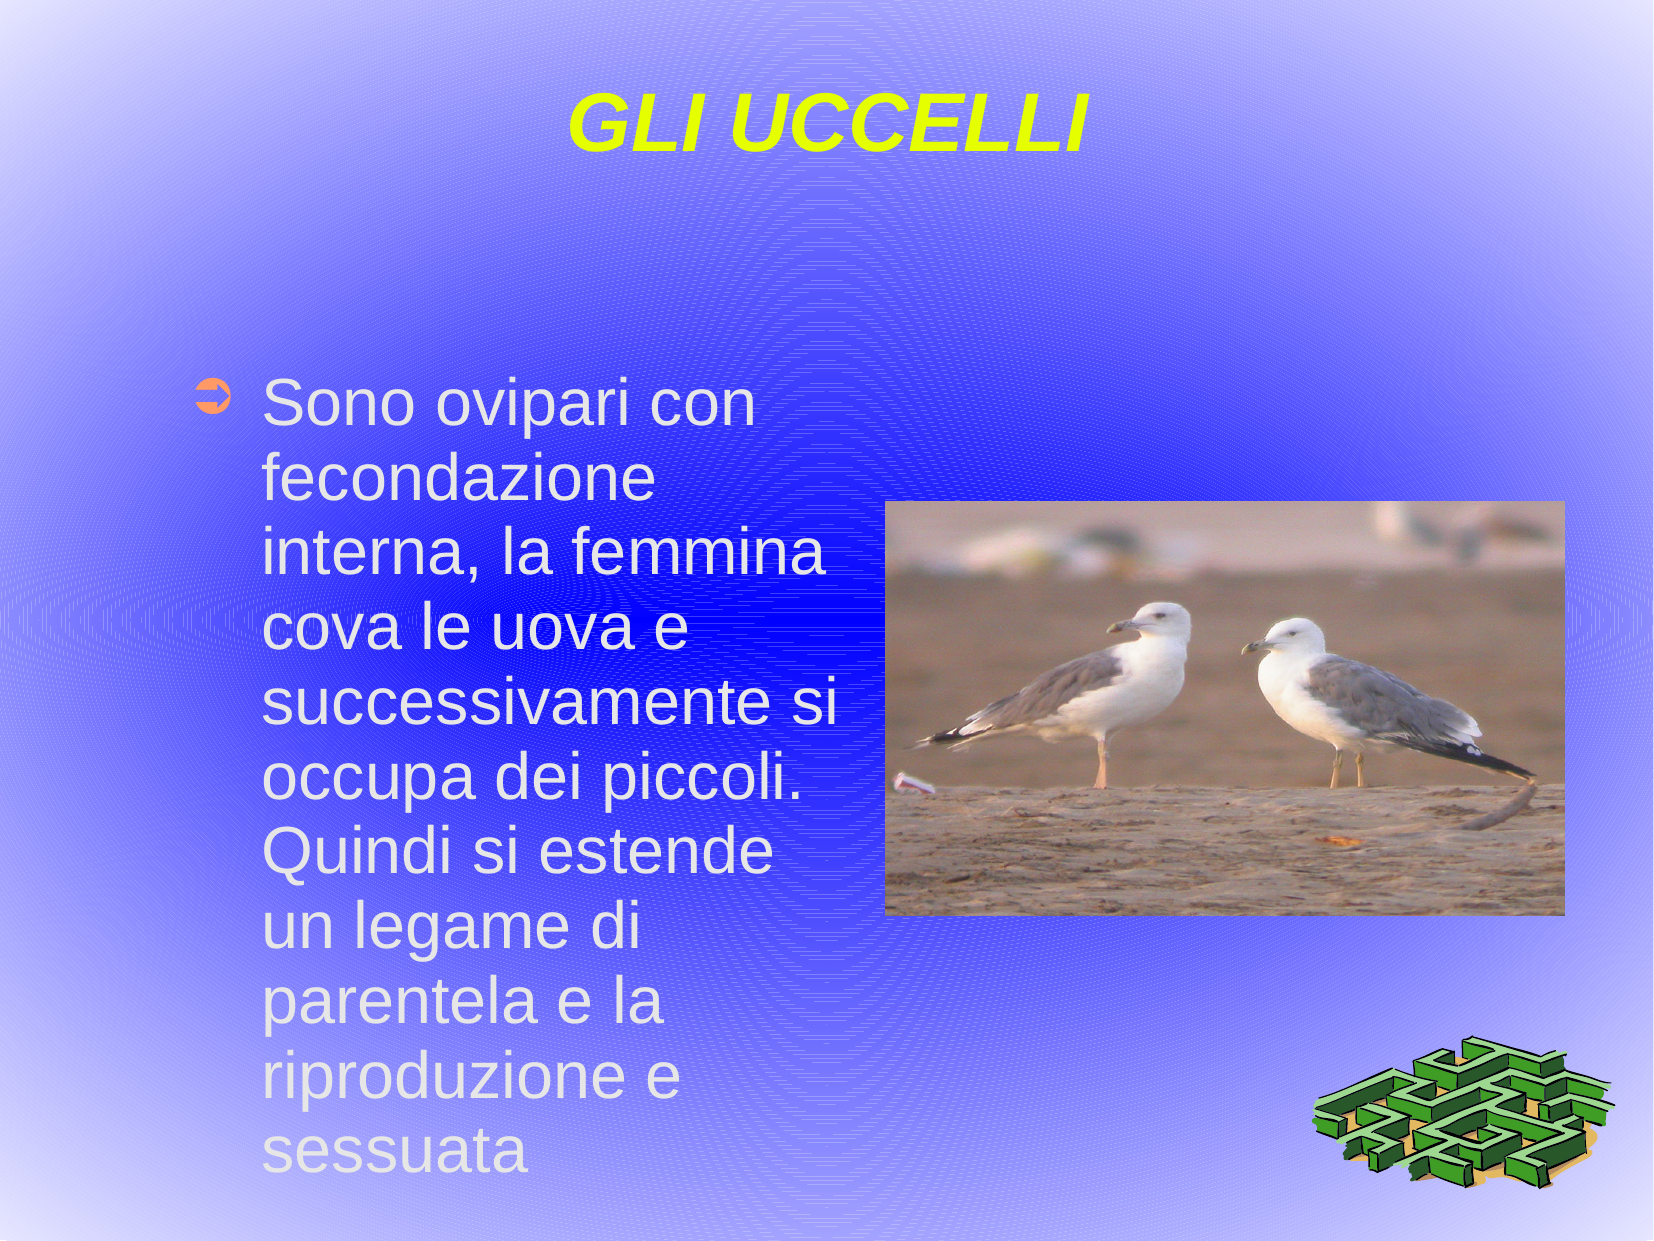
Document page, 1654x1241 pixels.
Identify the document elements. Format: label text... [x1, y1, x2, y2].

list Sono ovipari con fecondazione interna, la femmina cova le uova e successivamente si occupa dei piccoli. Quindi si estende un legame di parentela e la riproduzione e sessuata [178, 364, 858, 1147]
picture [885, 501, 1565, 916]
title GLI UCCELLI [121, 19, 1534, 227]
